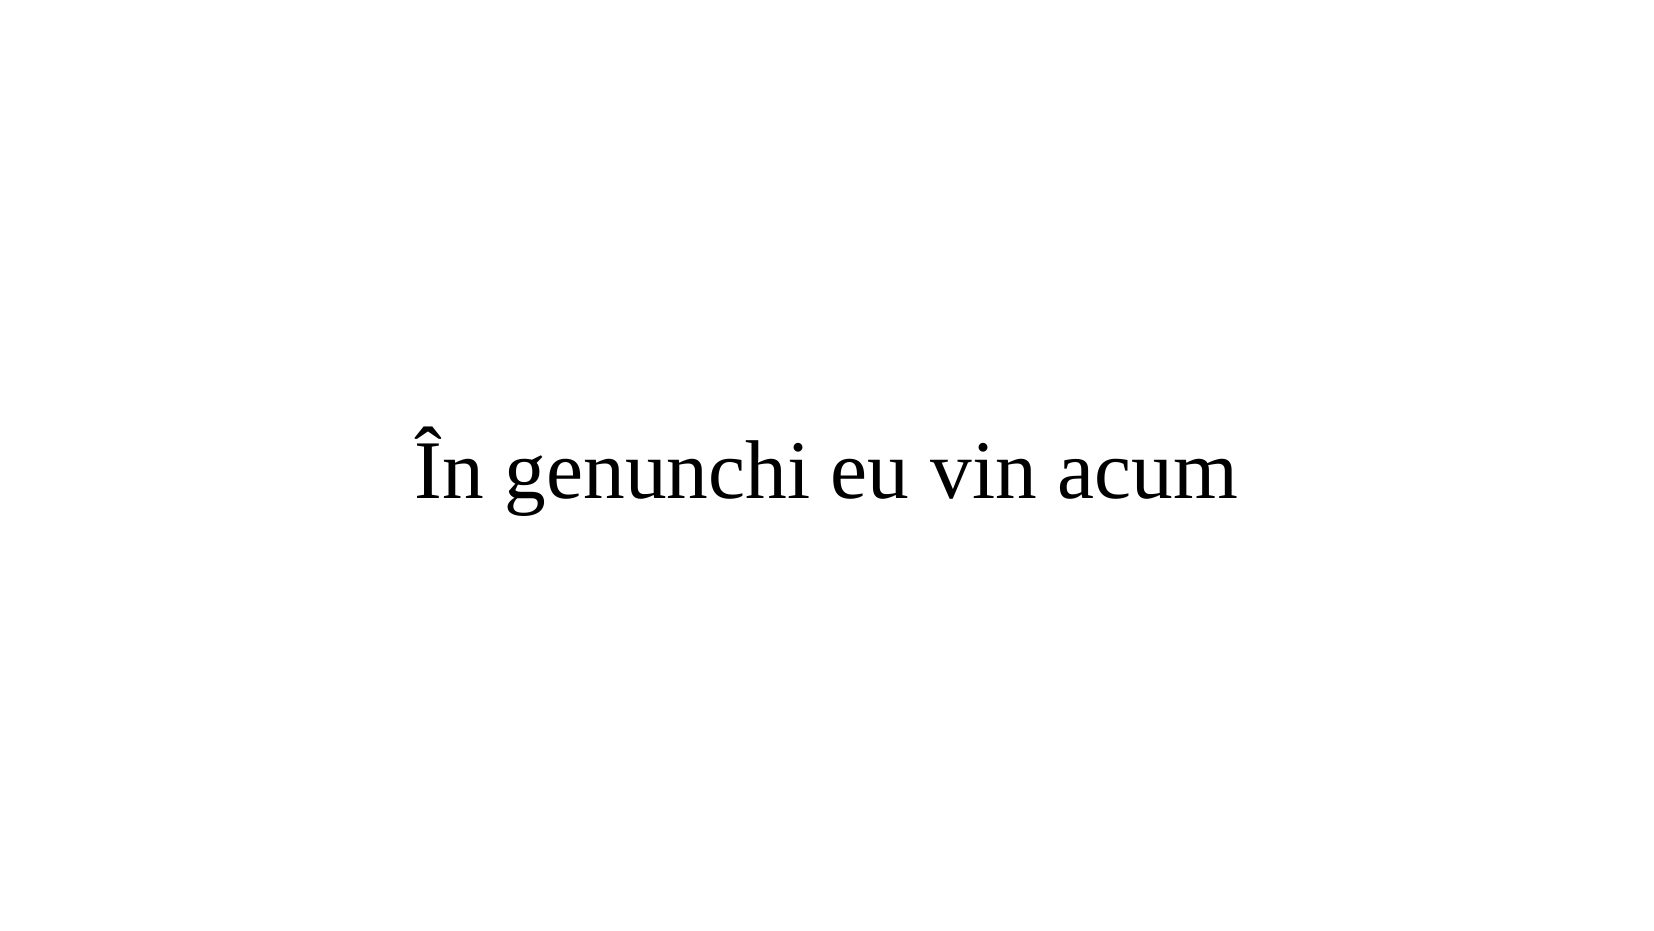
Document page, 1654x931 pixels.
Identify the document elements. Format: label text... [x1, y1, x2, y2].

title În genunchi eu vin acum [165, 392, 1489, 549]
